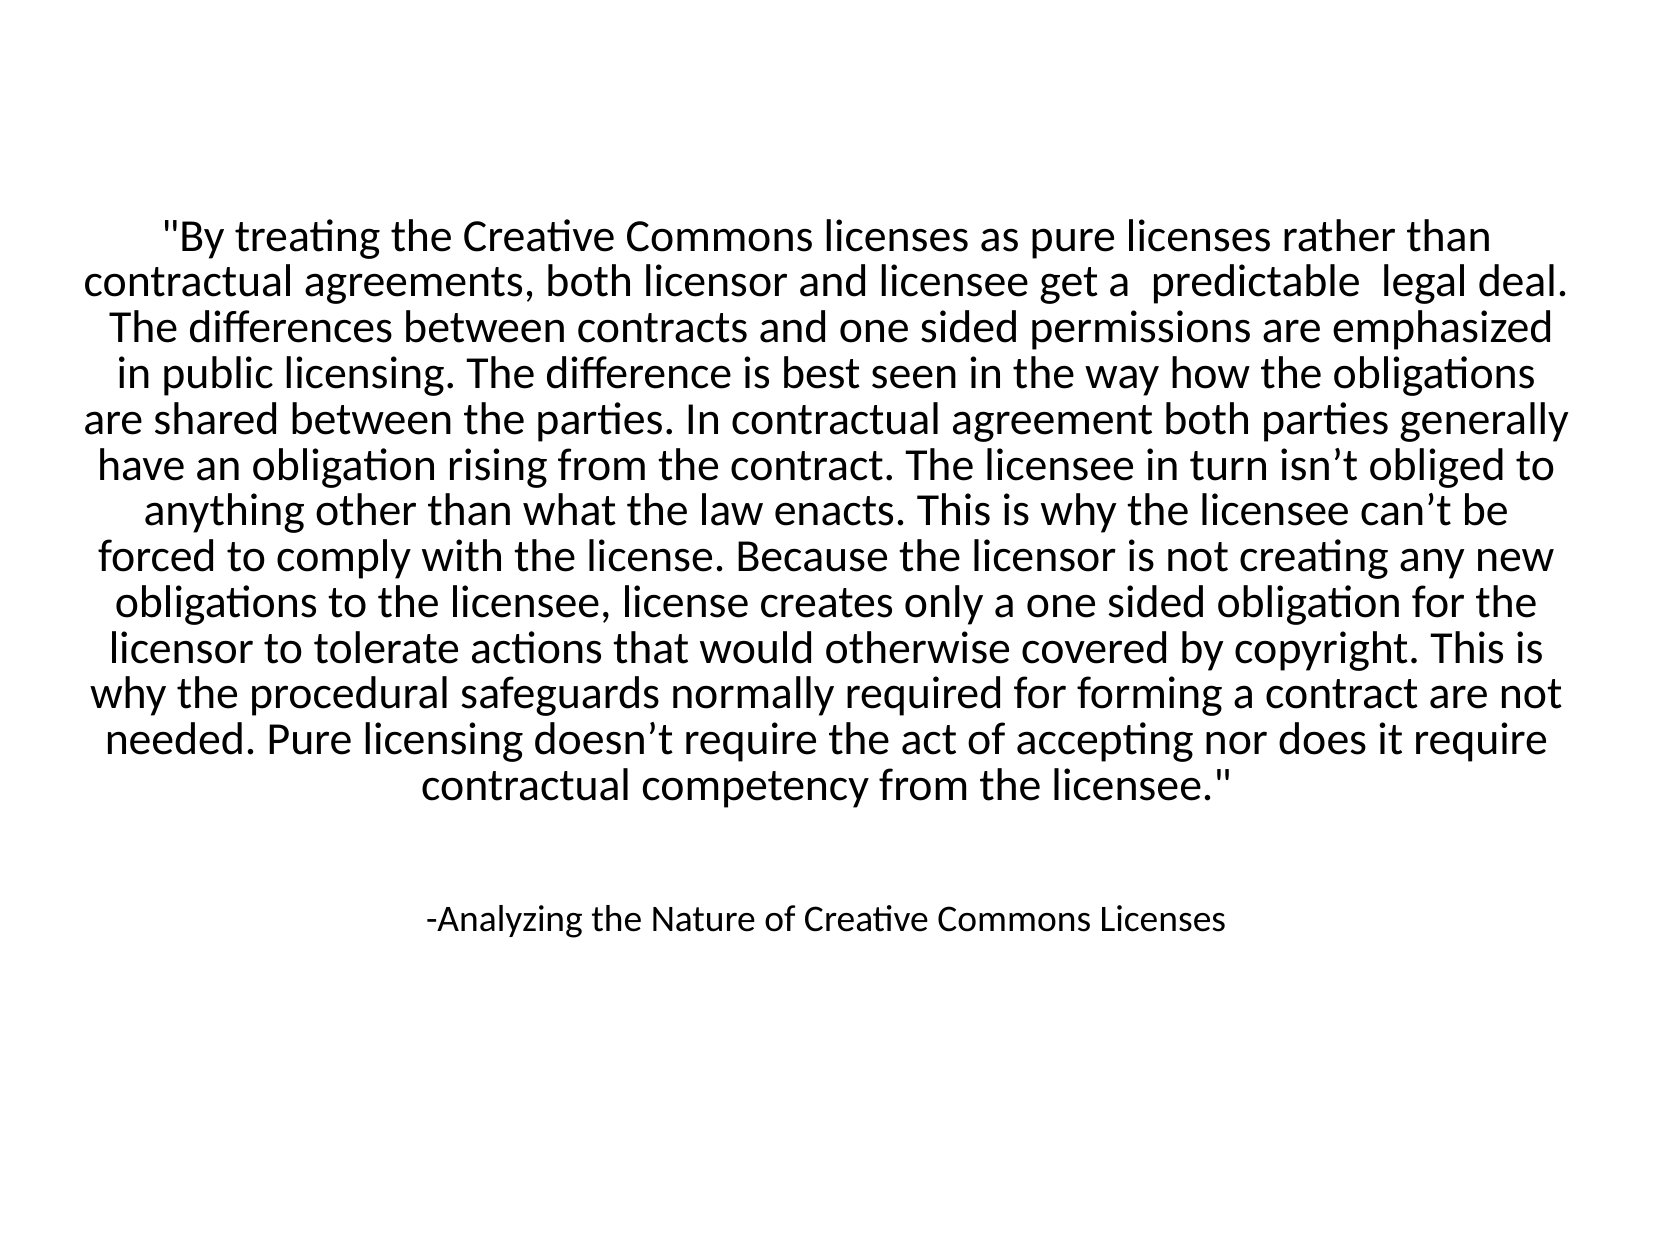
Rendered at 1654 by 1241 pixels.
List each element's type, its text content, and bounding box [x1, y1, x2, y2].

subtitle "By treating the Creative Commons licenses as pure licenses rather than contractual agreements, both licensor and licensee get a predictable legal deal. The differences between contracts and one sided permissions are emphasized in public licensing. The difference is best seen in the way how the obligations are shared between the parties. In contractual agreement both parties generally have an obligation rising from the contract. The licensee in turn isn’t obliged to anything other than what the law enacts. This is why the licensee can’t be forced to comply with the license. Because the licensor is not creating any new obligations to the licensee, license creates only a one sided obligation for the licensor to tolerate actions that would otherwise covered by copyright. This is why the procedural safeguards normally required for forming a contract are not needed. Pure licensing doesn’t require the act of accepting nor does it require contractual competency from the licensee." -Analyzing the Nature of Creative Commons Licenses [82, 56, 1571, 1102]
